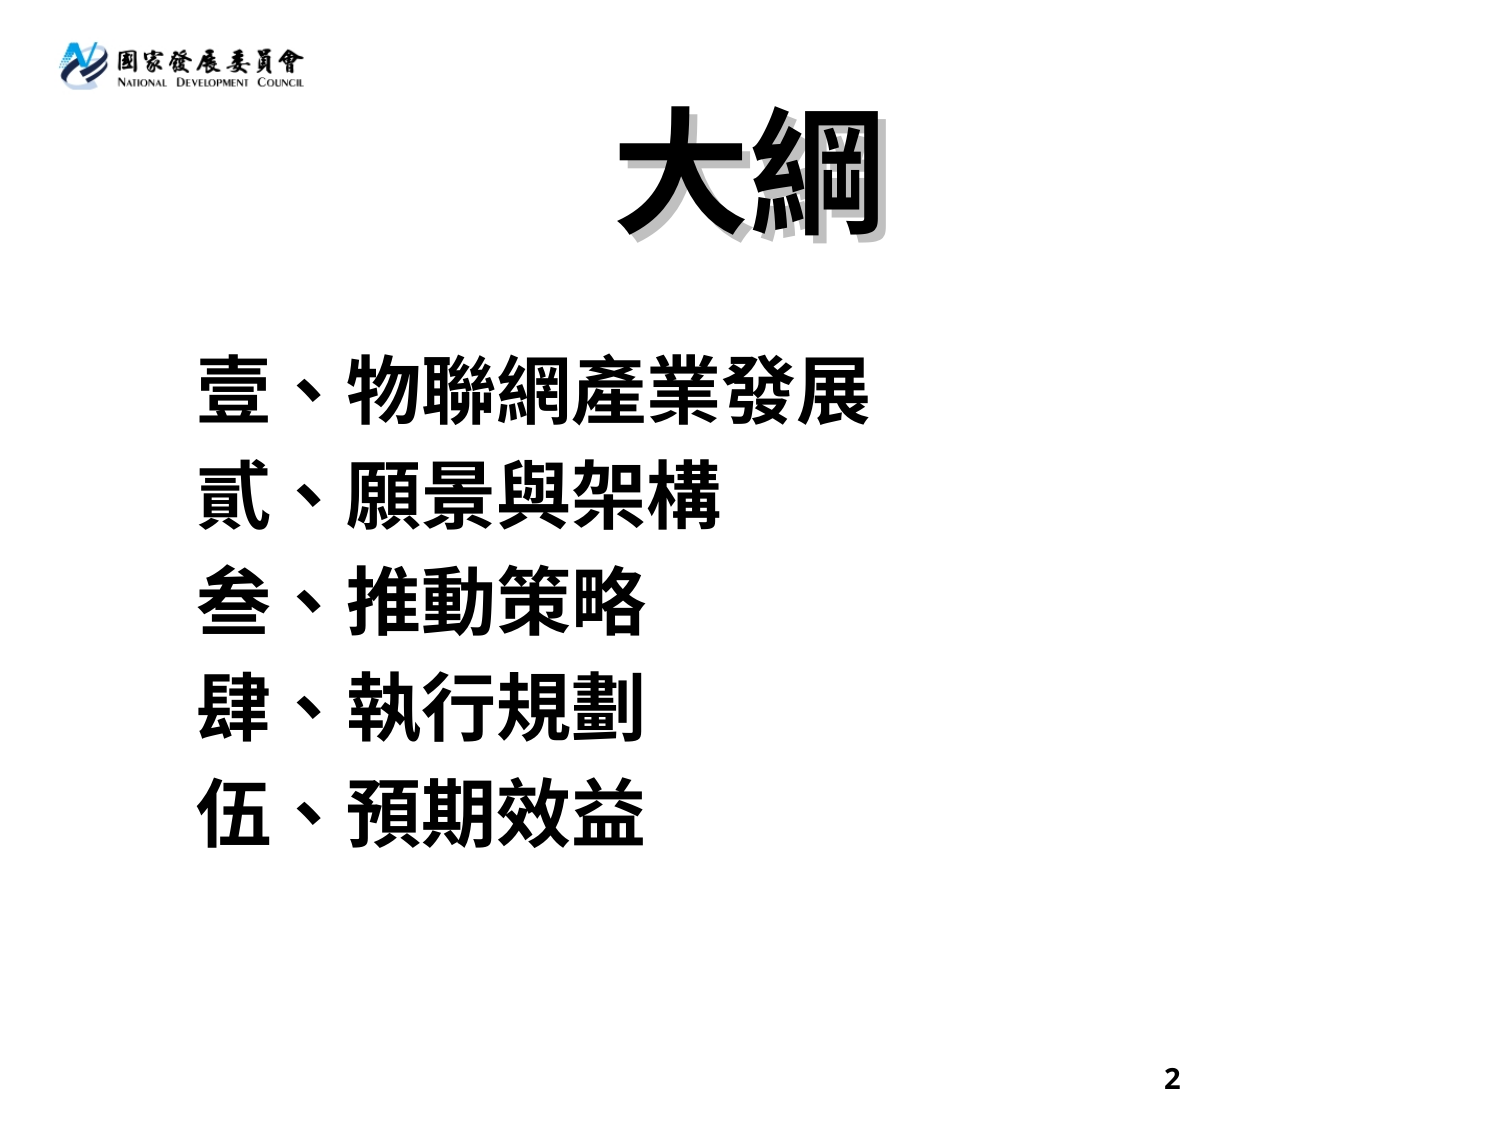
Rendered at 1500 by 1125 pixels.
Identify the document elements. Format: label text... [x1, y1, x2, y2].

title 大綱 [103, 59, 1397, 278]
list 壹、物聯網產業發展 貳、願景與架構 叁、推動策略 肆、執行規劃 伍、預期效益 [181, 335, 1319, 1000]
text_box 2 [1149, 1050, 1487, 1110]
